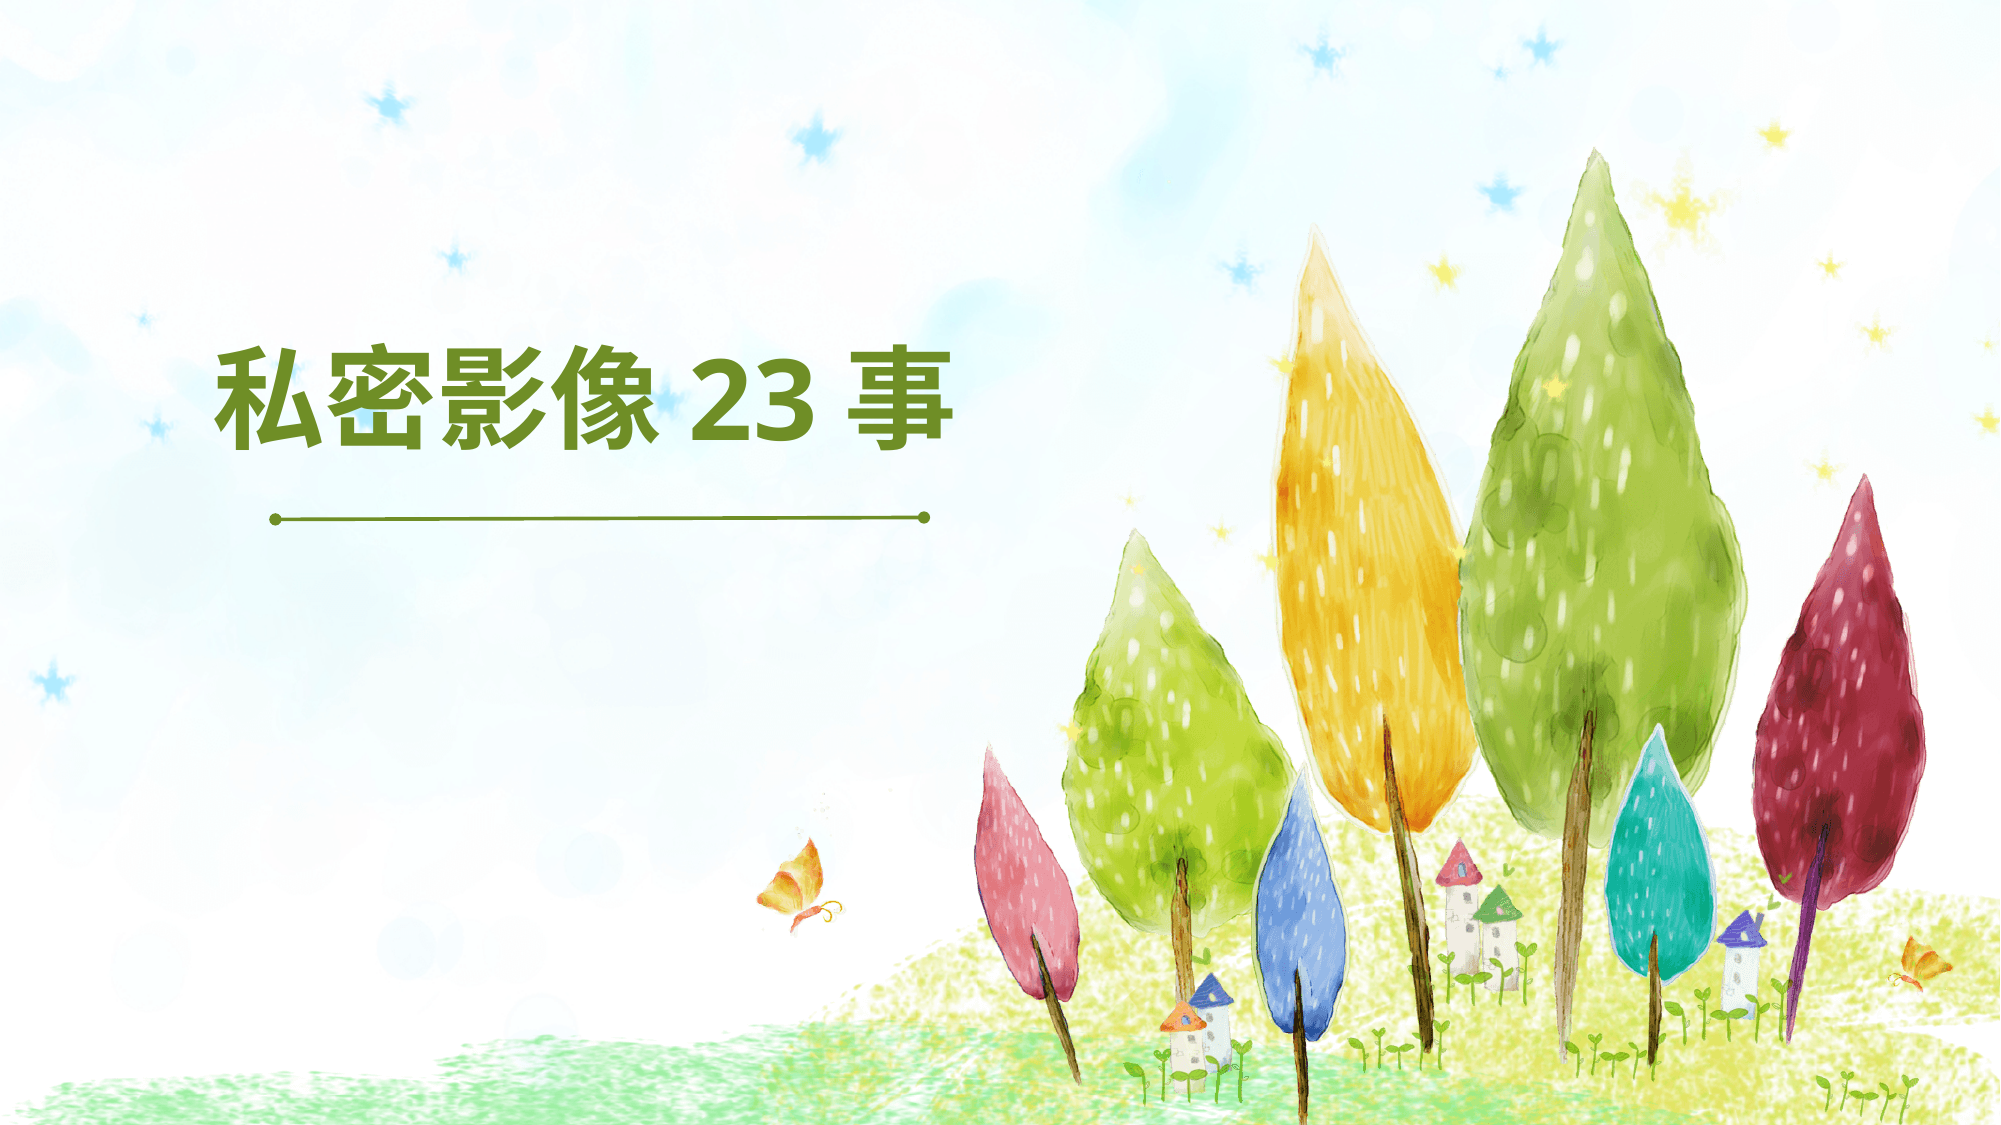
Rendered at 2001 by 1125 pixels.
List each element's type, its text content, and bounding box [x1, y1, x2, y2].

picture [0, 0, 2000, 1125]
text_box 私密影像23事 [116, 320, 1053, 471]
